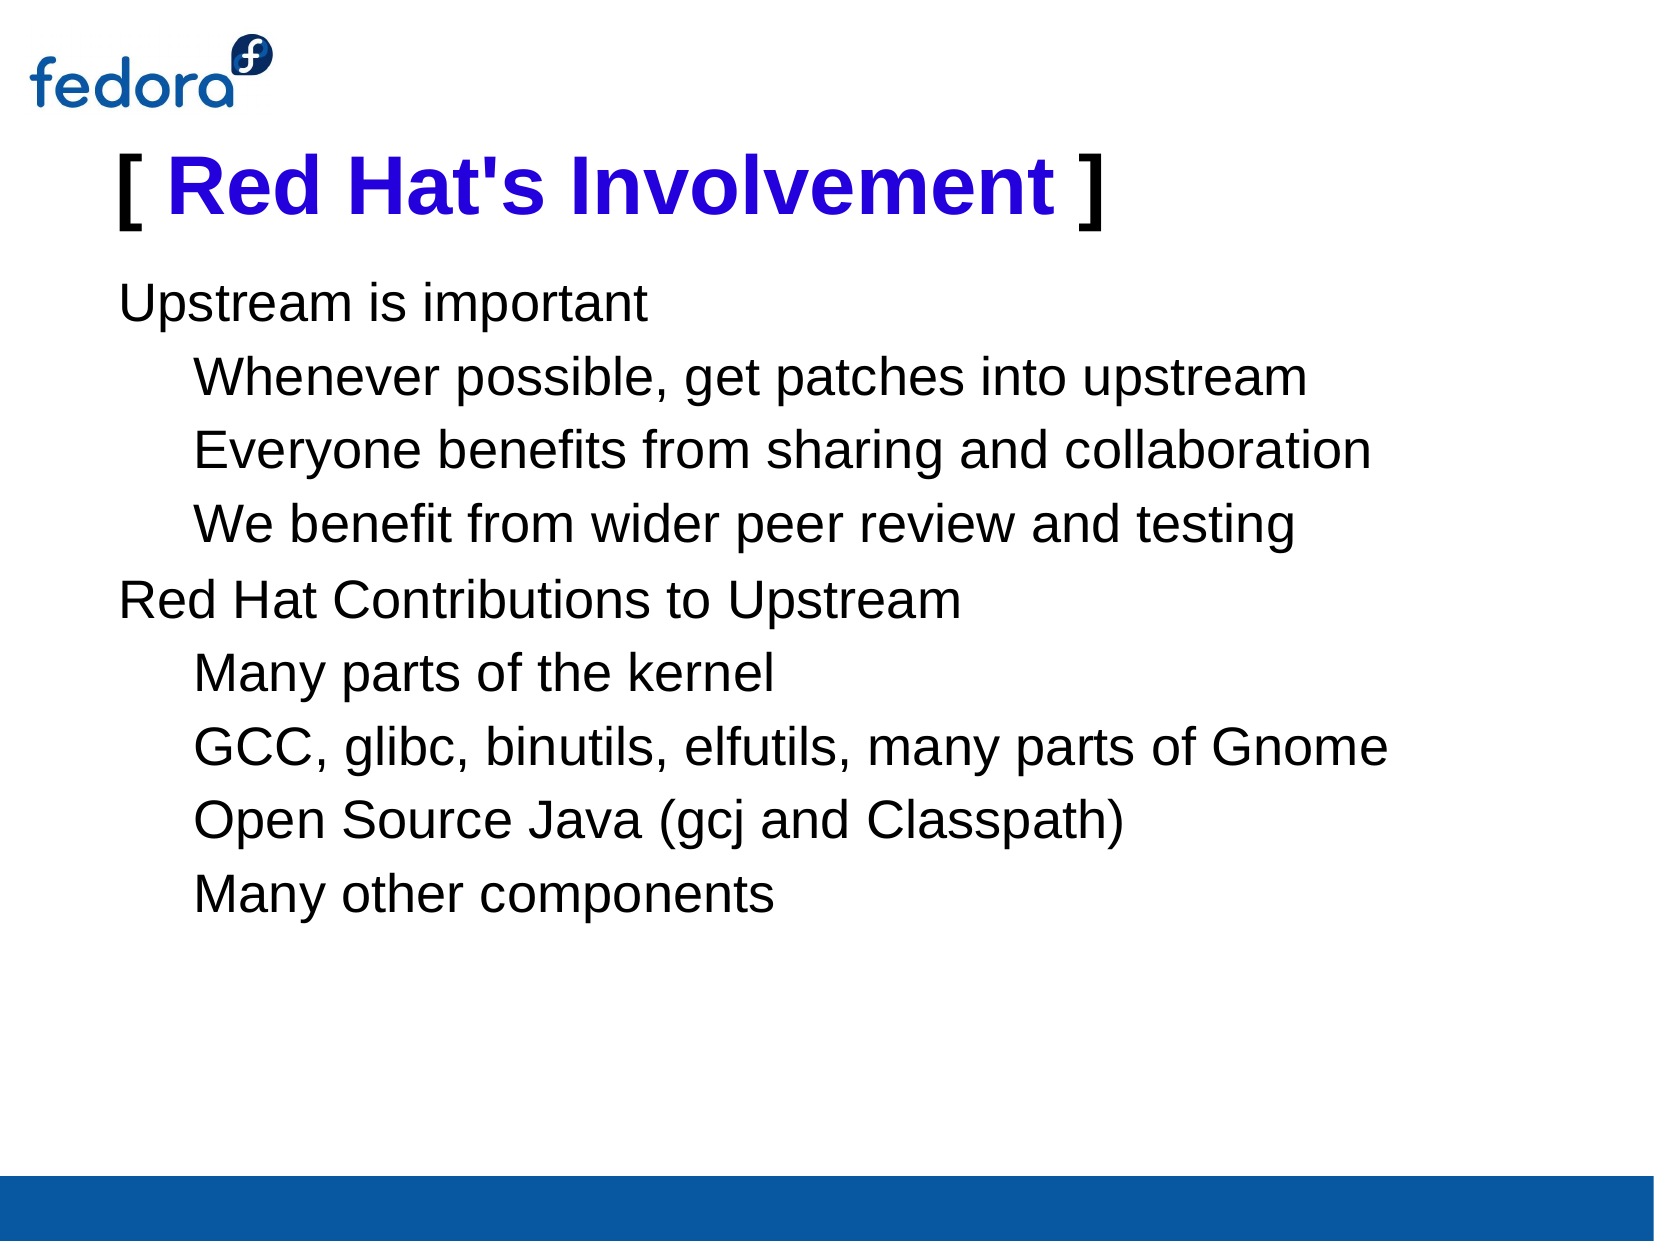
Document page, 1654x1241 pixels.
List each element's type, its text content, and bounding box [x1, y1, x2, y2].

picture [22, 27, 277, 115]
picture [0, 1176, 1654, 1241]
list Upstream is important Whenever possible, get patches into upstream Everyone benefits from sharing and collaboration We benefit from wider peer review and testing Red Hat Contributions to Upstream Many parts of the kernel GCC, glibc, binutils, elfutils, many parts of Gnome Open Source Java (gcj and Classpath) Many other components [118, 272, 1524, 1141]
title [ Red Hat's Involvement ] [115, 130, 1521, 241]
